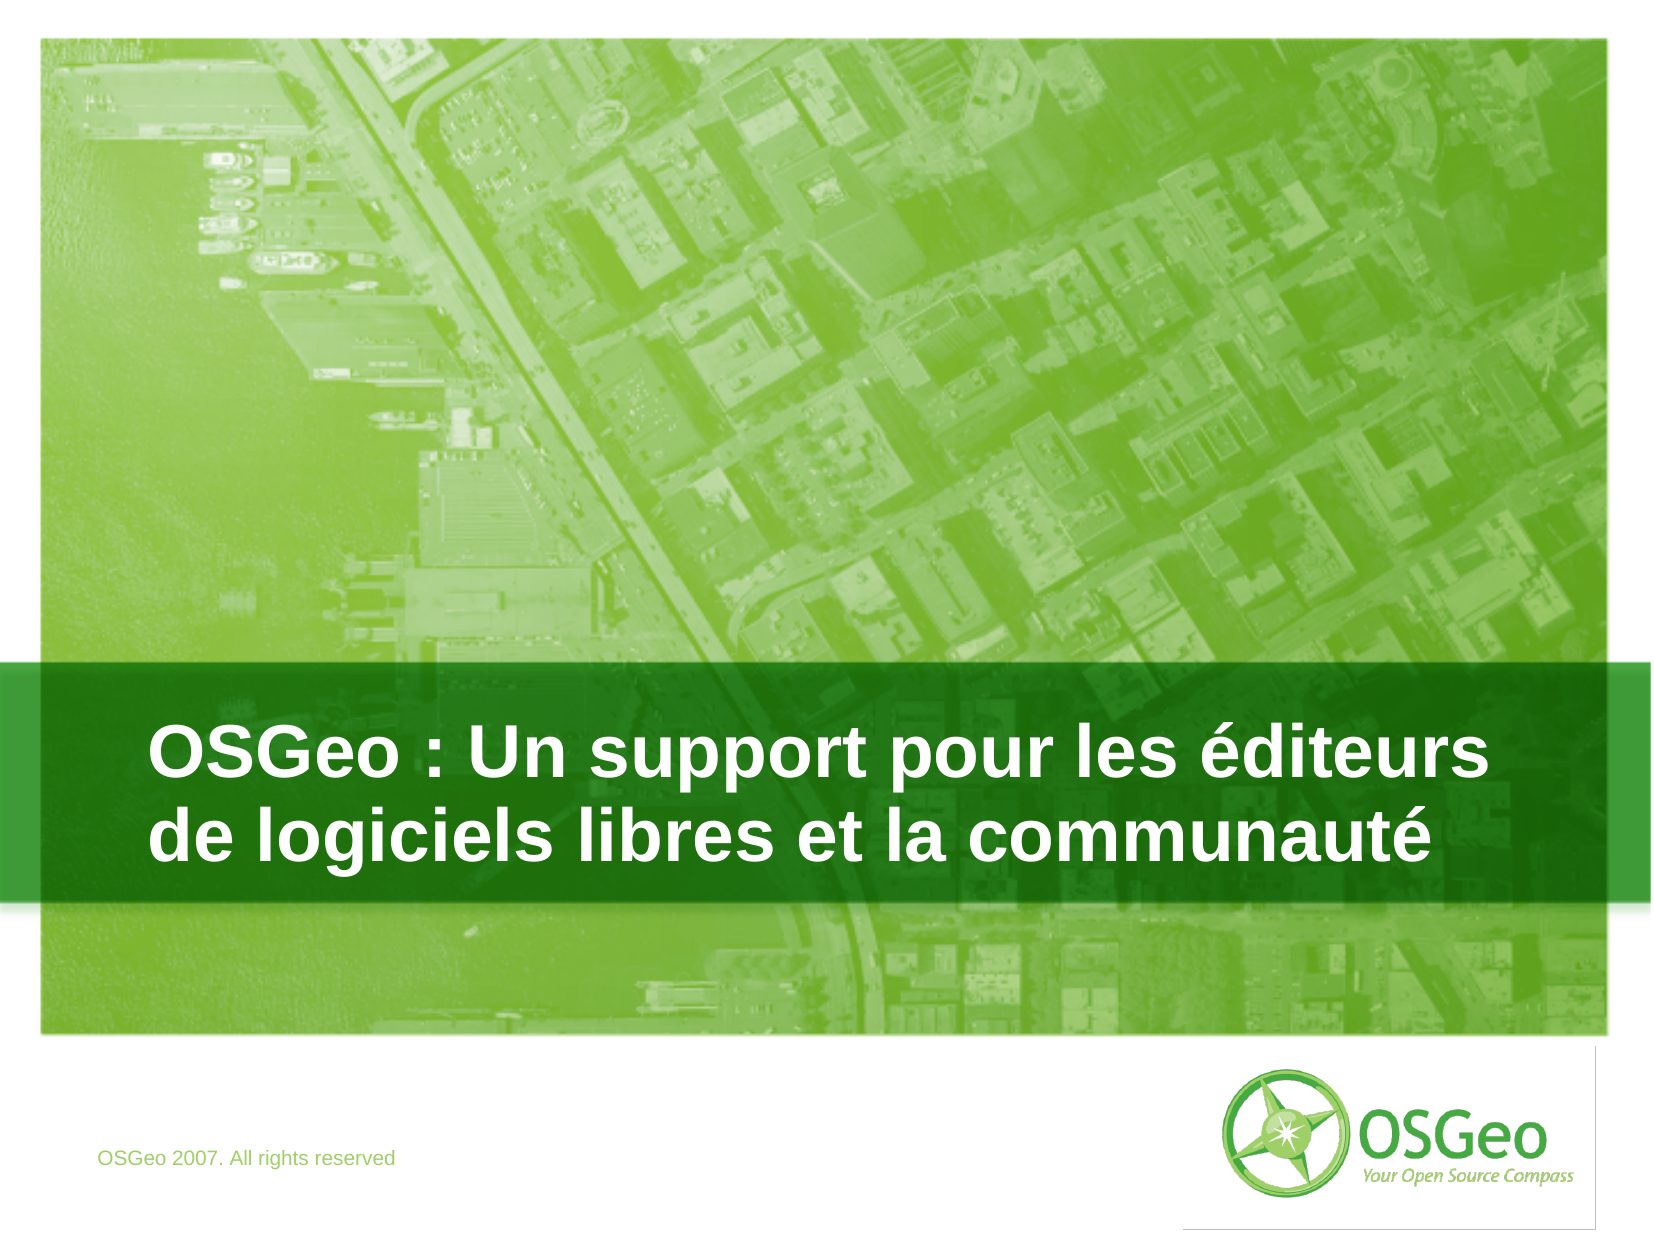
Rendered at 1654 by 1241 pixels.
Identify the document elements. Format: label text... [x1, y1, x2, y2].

title OSGeo : Un support pour les éditeurs de logiciels libres et la communauté [147, 704, 1571, 882]
picture [0, 0, 1651, 1241]
